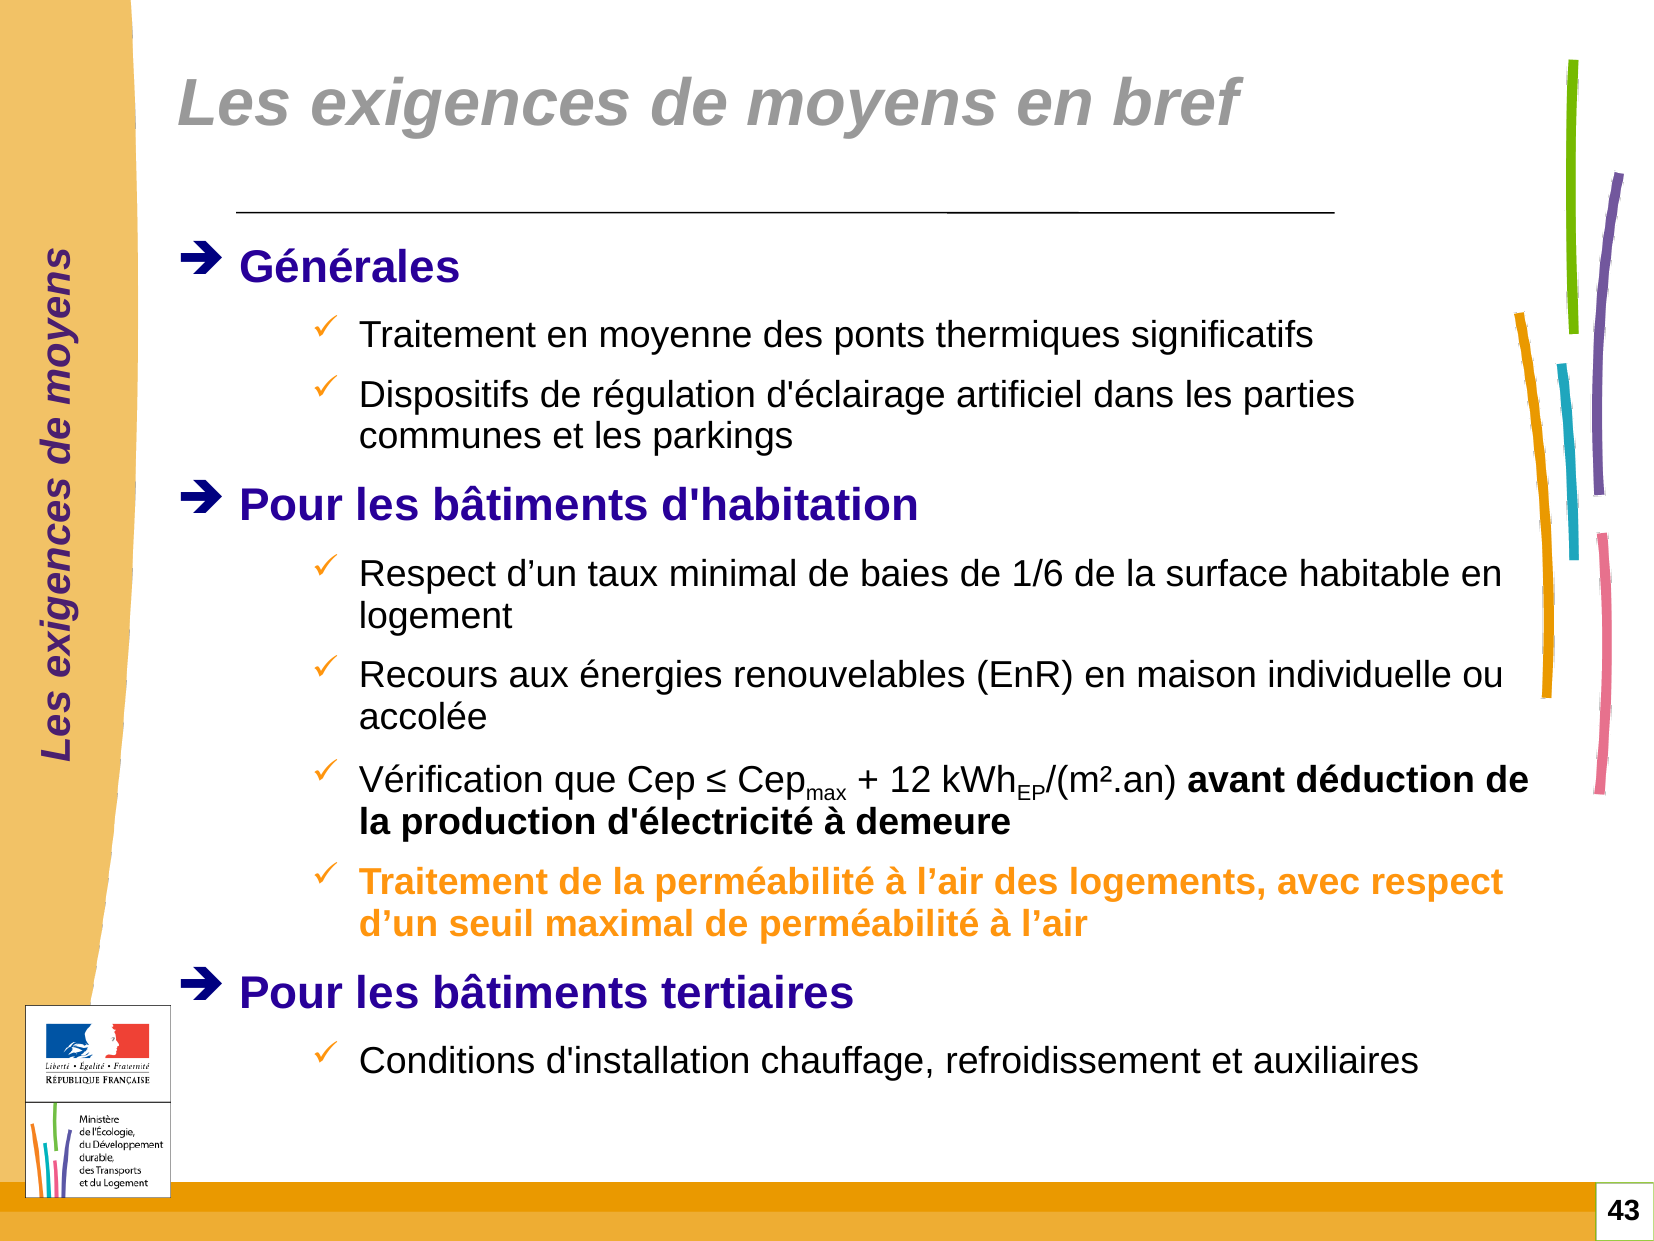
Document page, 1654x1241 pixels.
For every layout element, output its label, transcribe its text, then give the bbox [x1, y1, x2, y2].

title Les exigences de moyens en bref [177, 29, 1536, 178]
text_box Les exigences de moyens [11, 47, 101, 963]
picture [0, 0, 1654, 1241]
list Générales Traitement en moyenne des ponts thermiques significatifs Dispositifs de régulation d'éclairage artificiel dans les parties communes et les parkings Pour les bâtiments d'habitation Respect d’un taux minimal de baies de 1/6 de la surface habitable en logement Recours aux énergies renouvelables (EnR) en maison individuelle ou accolée Vérification que Cep ≤ Cepmax + 12 kWhEP/(m².an) avant déduction de la production d'électricité à demeure Traitement de la perméabilité à l’air des logements, avec respect d’un seuil maximal de perméabilité à l’air Pour les bâtiments tertiaires Conditions d'installation chauffage, refroidissement et auxiliaires [177, 236, 1536, 1083]
